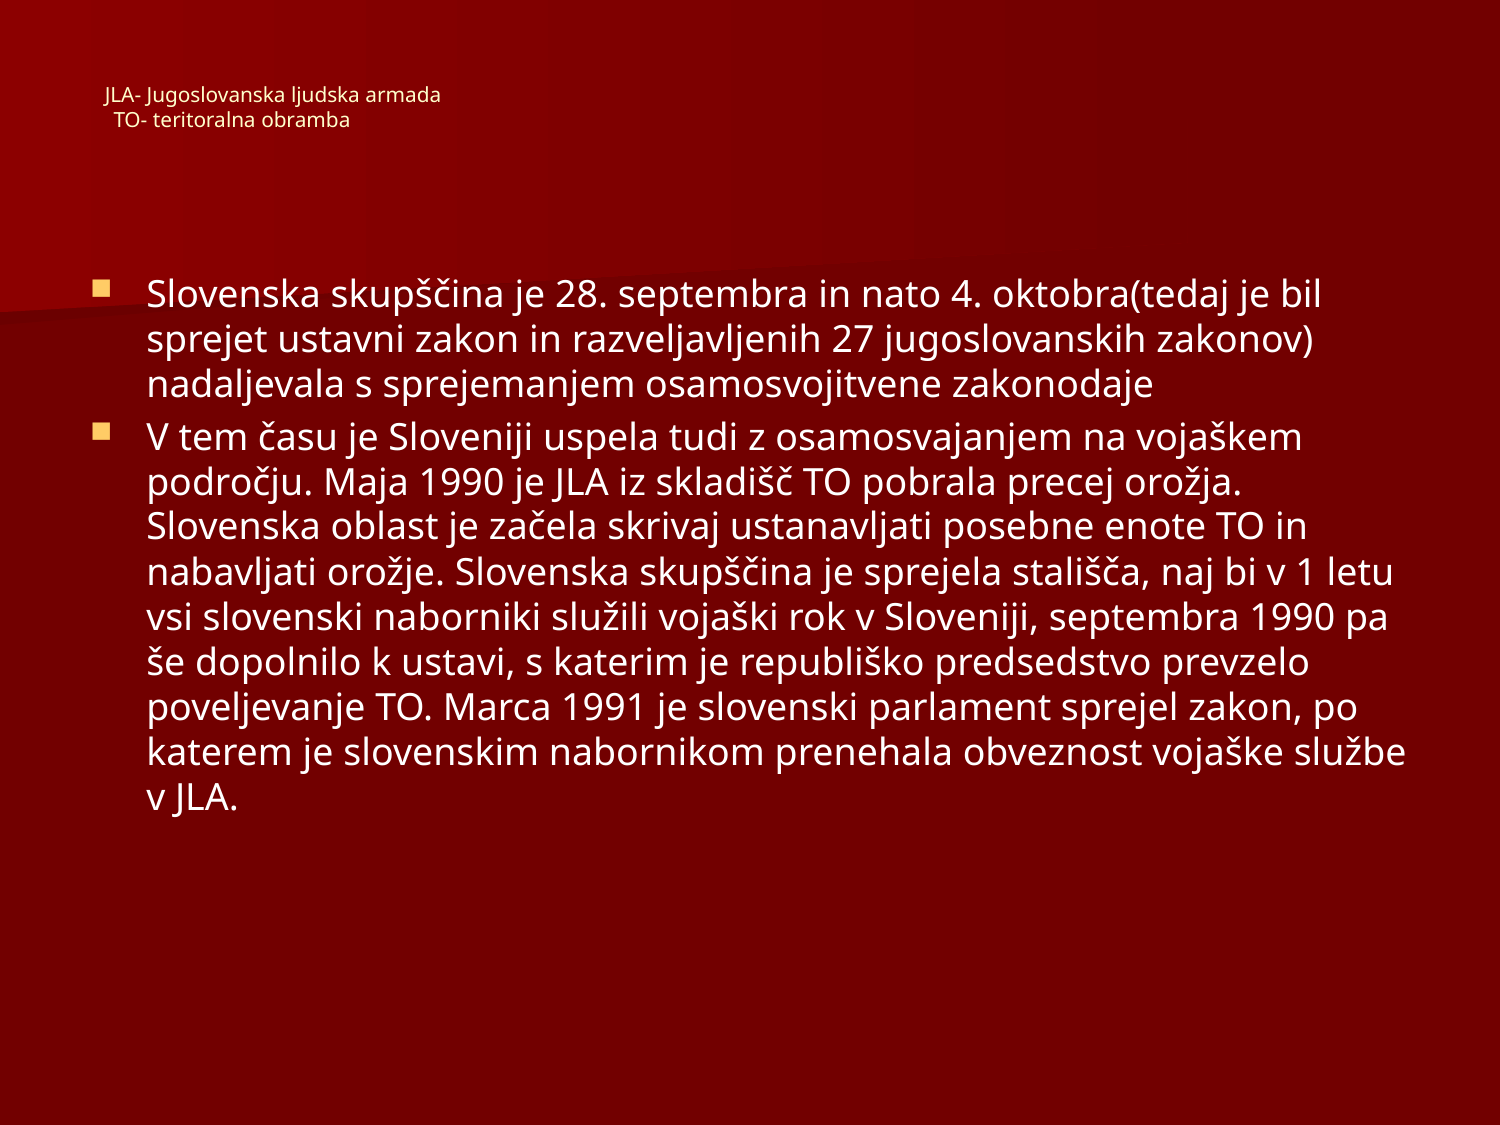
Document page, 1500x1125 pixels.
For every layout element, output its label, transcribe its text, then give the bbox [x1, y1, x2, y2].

title JLA- Jugoslovanska ljudska armada TO- teritoralna obramba [0, 0, 907, 188]
list Slovenska skupščina je 28. septembra in nato 4. oktobra(tedaj je bil sprejet ustavni zakon in razveljavljenih 27 jugoslovanskih zakonov) nadaljevala s sprejemanjem osamosvojitvene zakonodaje V tem času je Sloveniji uspela tudi z osamosvajanjem na vojaškem področju. Maja 1990 je JLA iz skladišč TO pobrala precej orožja. Slovenska oblast je začela skrivaj ustanavljati posebne enote TO in nabavljati orožje. Slovenska skupščina je sprejela stališča, naj bi v 1 letu vsi slovenski naborniki služili vojaški rok v Sloveniji, septembra 1990 pa še dopolnilo k ustavi, s katerim je republiško predsedstvo prevzelo poveljevanje TO. Marca 1991 je slovenski parlament sprejel zakon, po katerem je slovenskim nabornikom prenehala obveznost vojaške službe v JLA. [75, 262, 1425, 1000]
